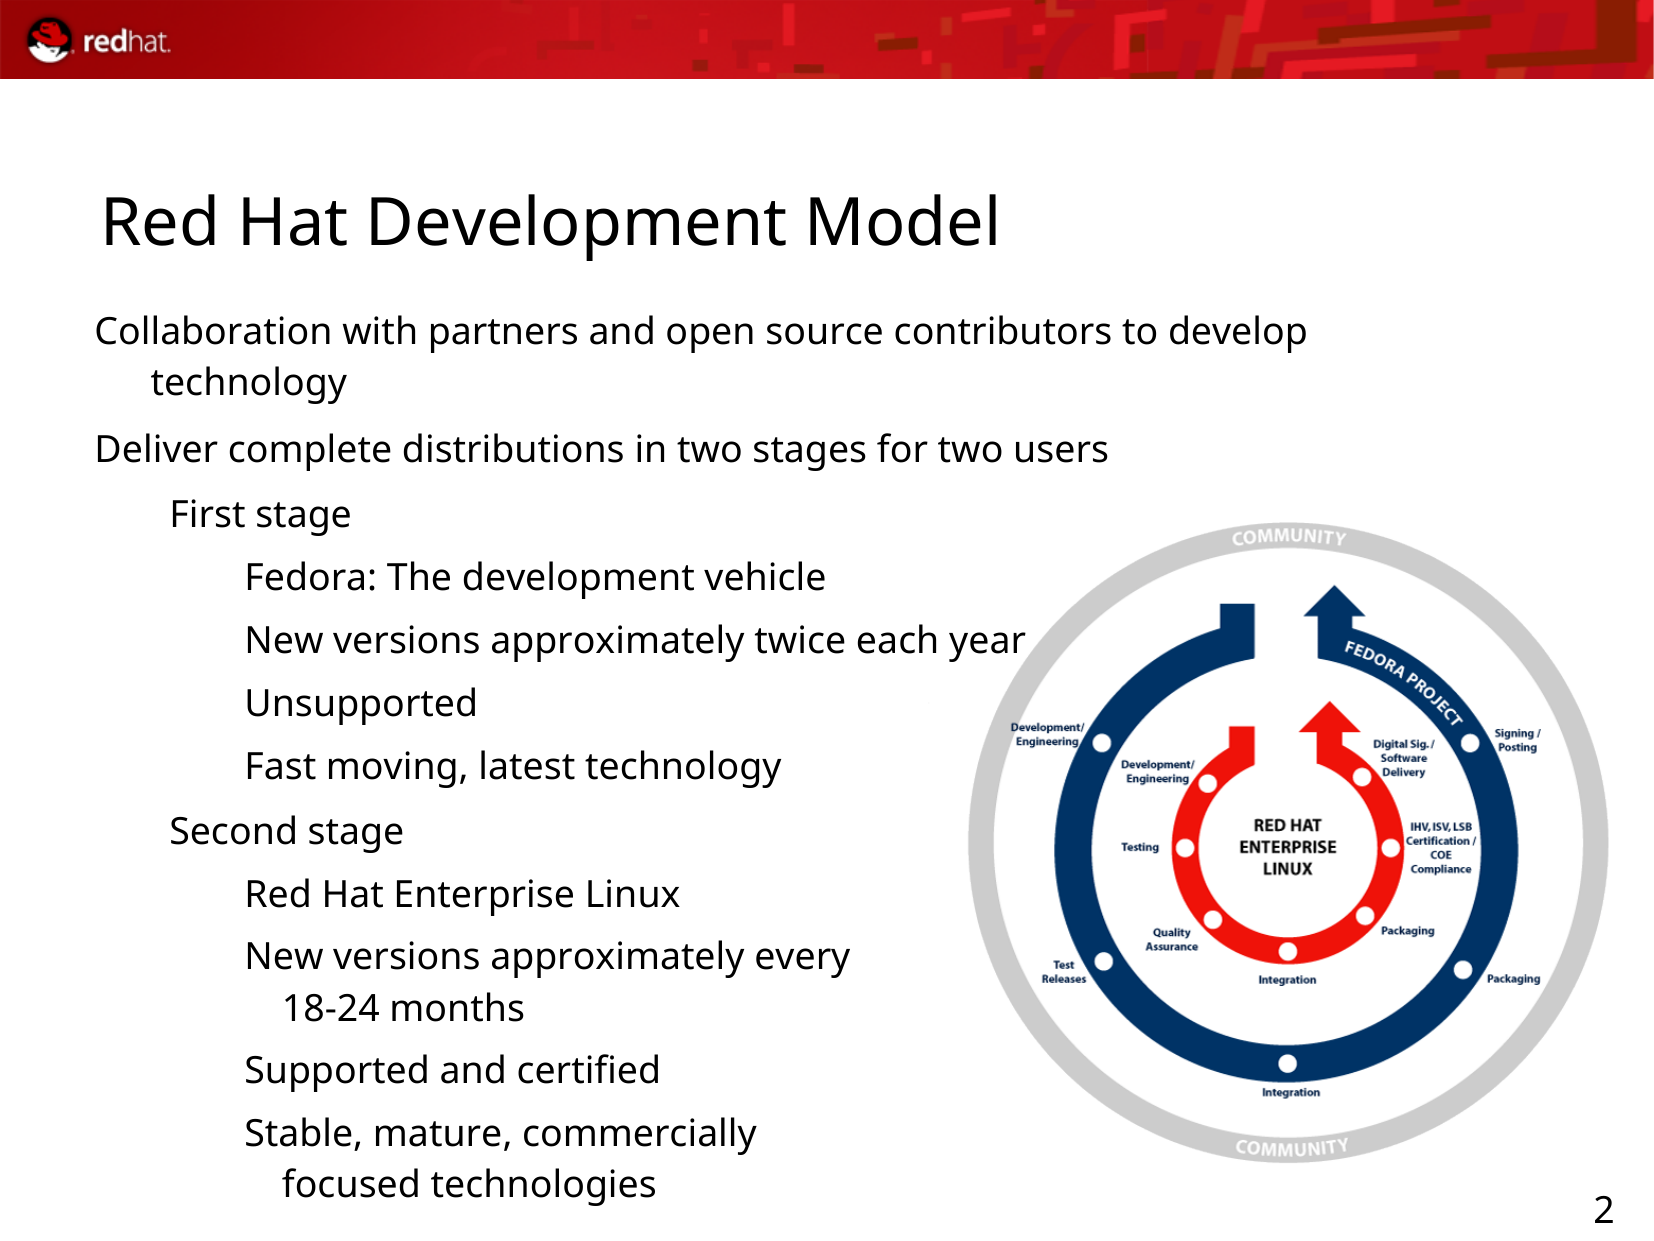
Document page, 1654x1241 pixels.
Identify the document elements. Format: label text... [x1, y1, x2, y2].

list Collaboration with partners and open source contributors to develop technology Deliver complete distributions in two stages for two users First stage Fedora: The development vehicle New versions approximately twice each year Unsupported Fast moving, latest technology Second stage Red Hat Enterprise Linux New versions approximately every 18-24 months Supported and certified Stable, mature, commercially focused technologies [94, 304, 1500, 1174]
picture [925, 522, 1614, 1175]
title Red Hat Development Model [100, 164, 1506, 275]
picture [0, 0, 1654, 79]
